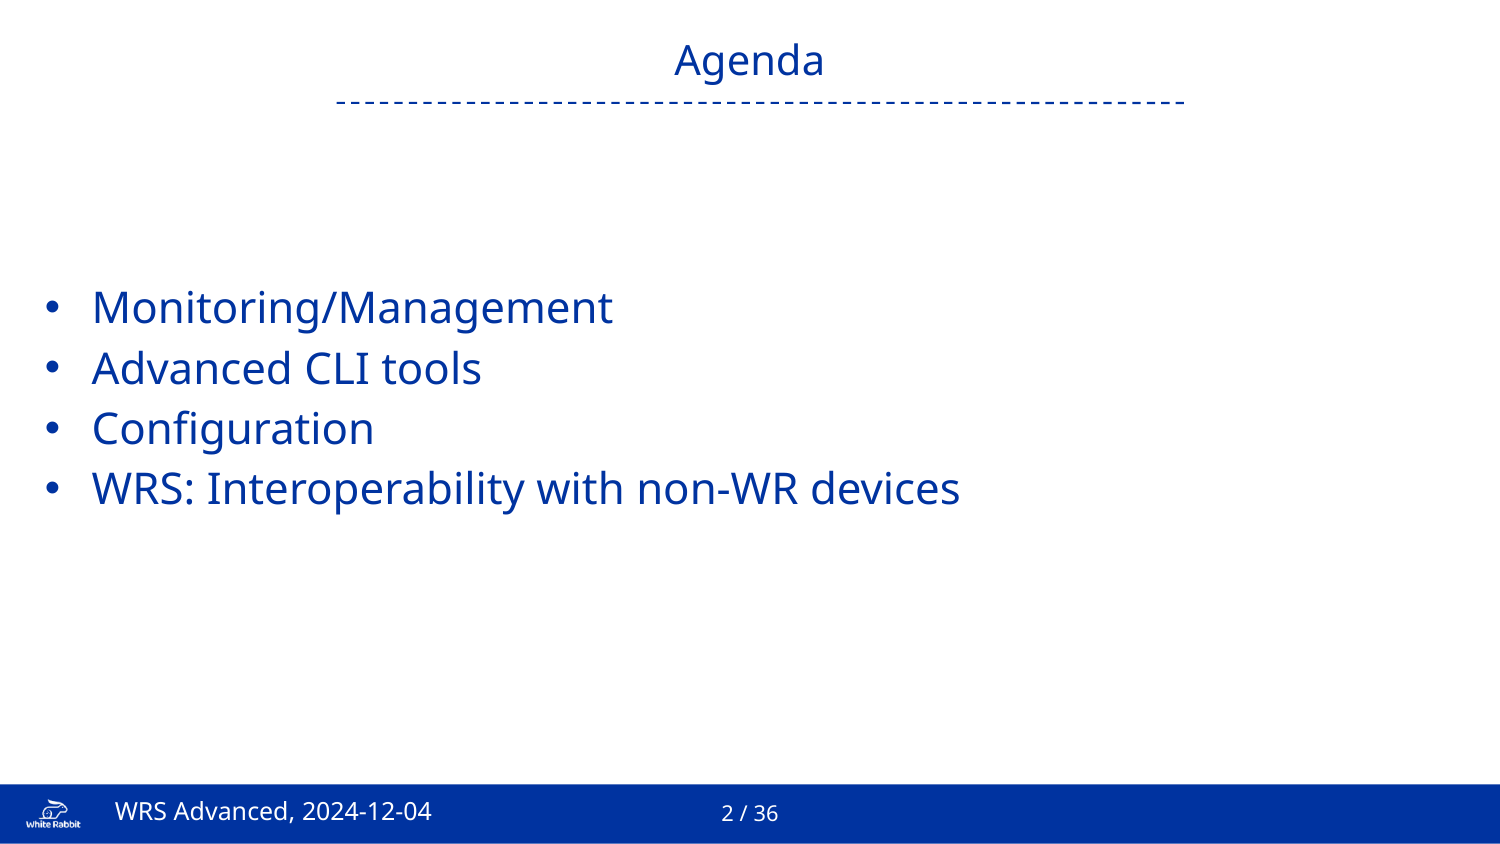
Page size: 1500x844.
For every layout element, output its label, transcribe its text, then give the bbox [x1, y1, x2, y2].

slide_number <number> / 36 [0, 791, 1500, 837]
text_box Monitoring/Management Advanced CLI tools Configuration WRS: Interoperability with non-WR devices [30, 264, 1241, 562]
title Agenda [0, 0, 1500, 117]
